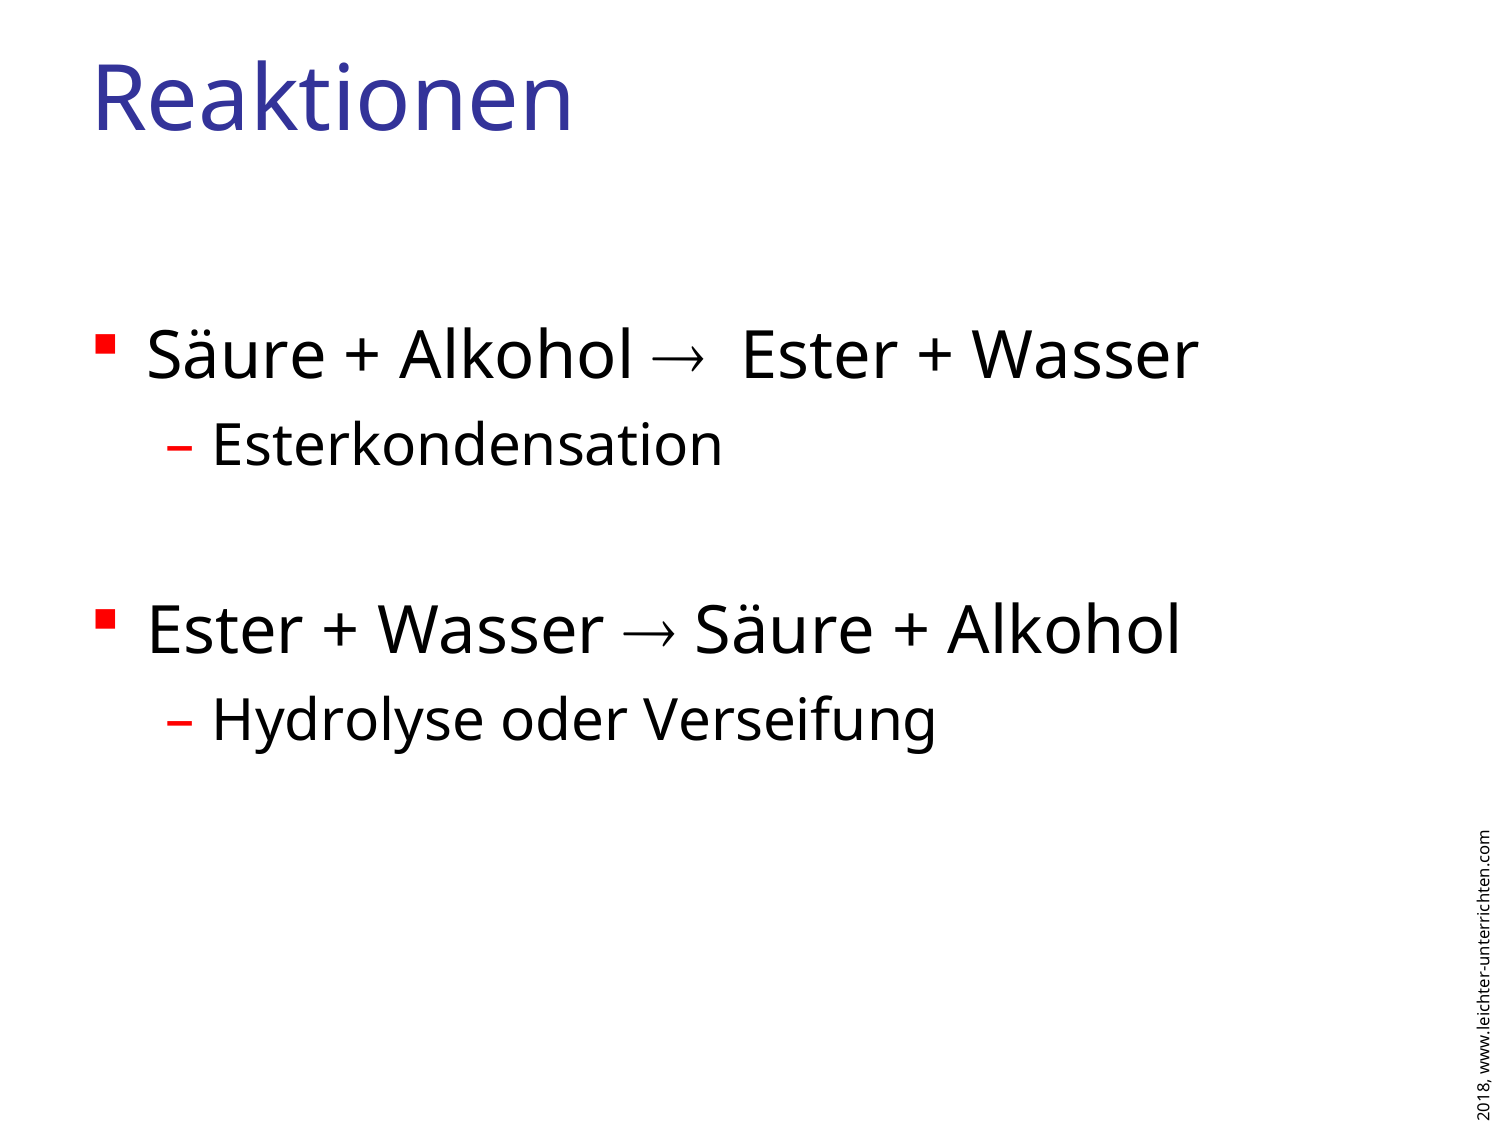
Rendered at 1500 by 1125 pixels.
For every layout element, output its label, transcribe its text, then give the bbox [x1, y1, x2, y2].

title Reaktionen [75, 0, 1426, 188]
list Säure + Alkohol  Ester + Wasser Esterkondensation Ester + Wasser  Säure + Alkohol Hydrolyse oder Verseifung [75, 208, 1426, 1094]
